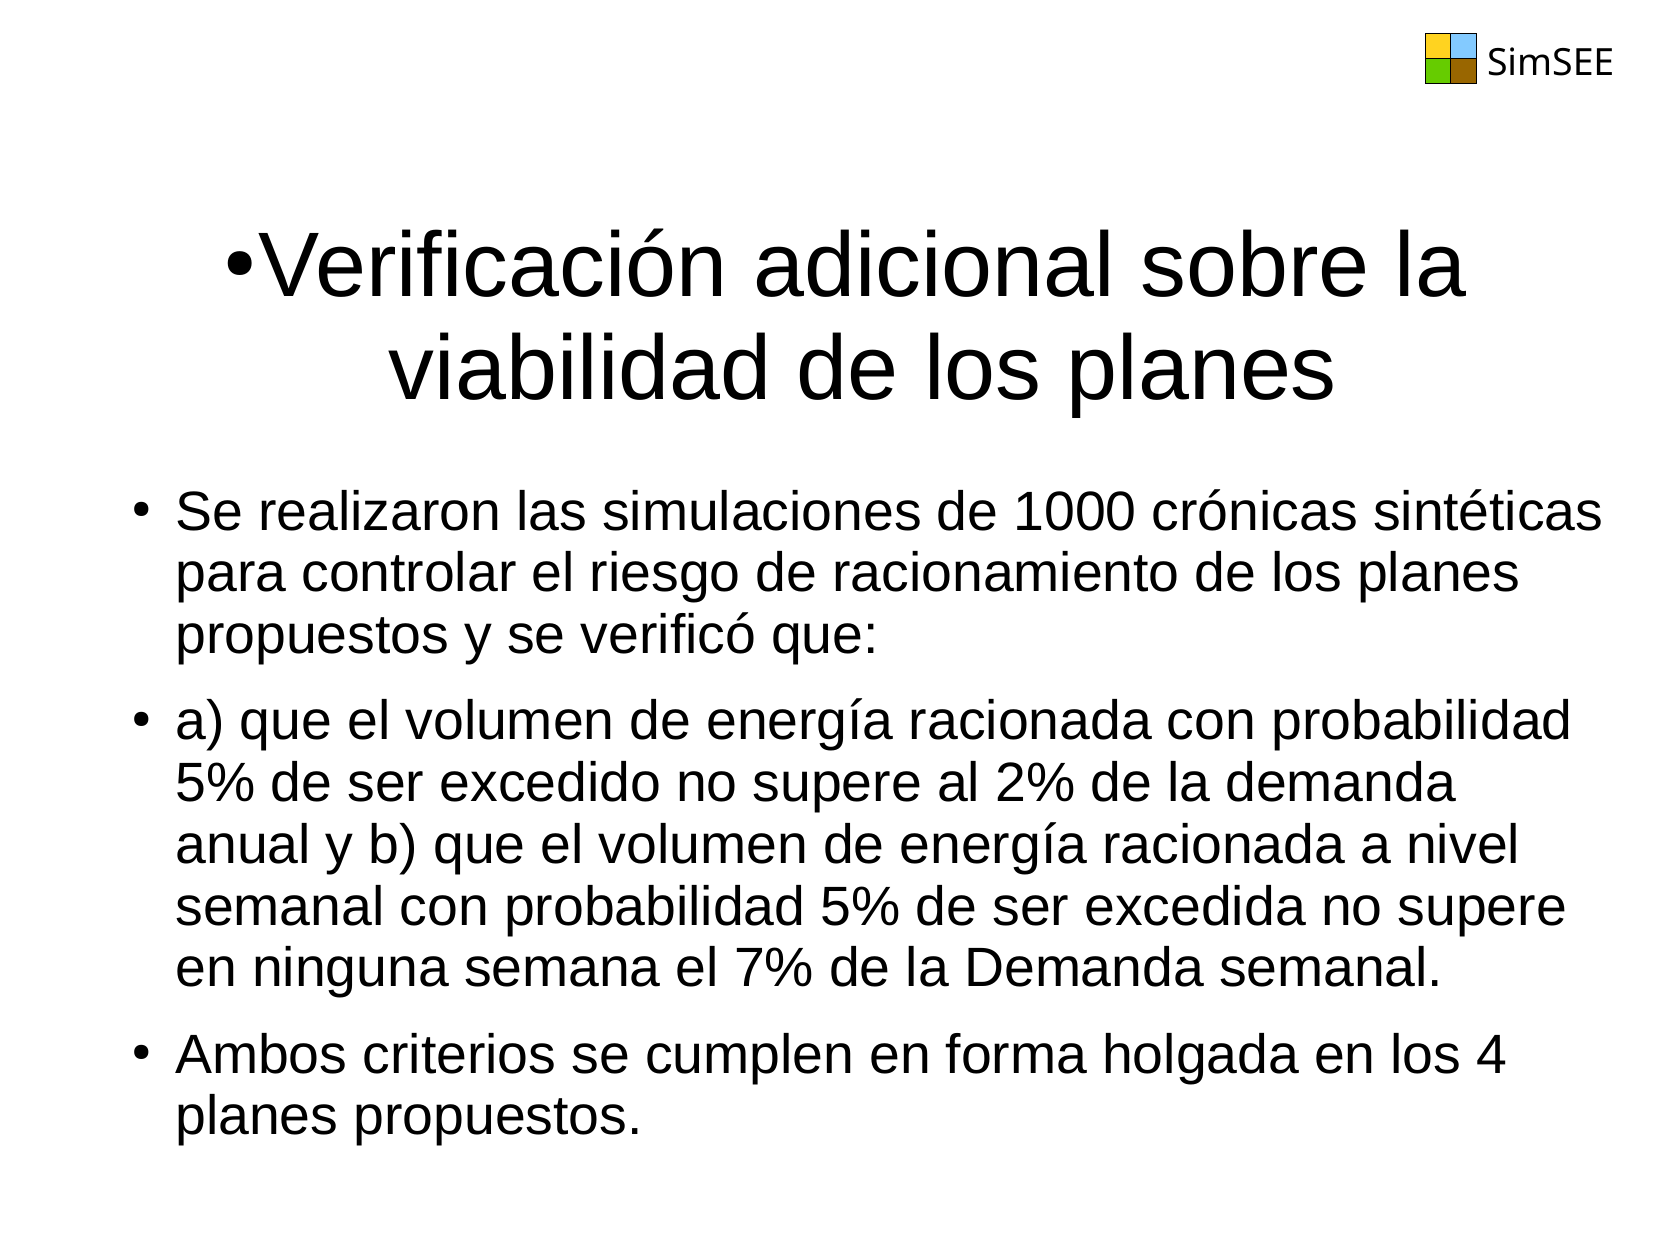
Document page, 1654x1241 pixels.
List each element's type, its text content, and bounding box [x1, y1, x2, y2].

title Verificación adicional sobre la viabilidad de los planes [101, 212, 1591, 421]
list Se realizaron las simulaciones de 1000 crónicas sintéticas para controlar el riesgo de racionamiento de los planes propuestos y se verificó que: a) que el volumen de energía racionada con probabilidad 5% de ser excedido no supere al 2% de la demanda anual y b) que el volumen de energía racionada a nivel semanal con probabilidad 5% de ser excedida no supere en ninguna semana el 7% de la Demanda semanal. Ambos criterios se cumplen en forma holgada en los 4 planes propuestos. [116, 480, 1606, 1200]
